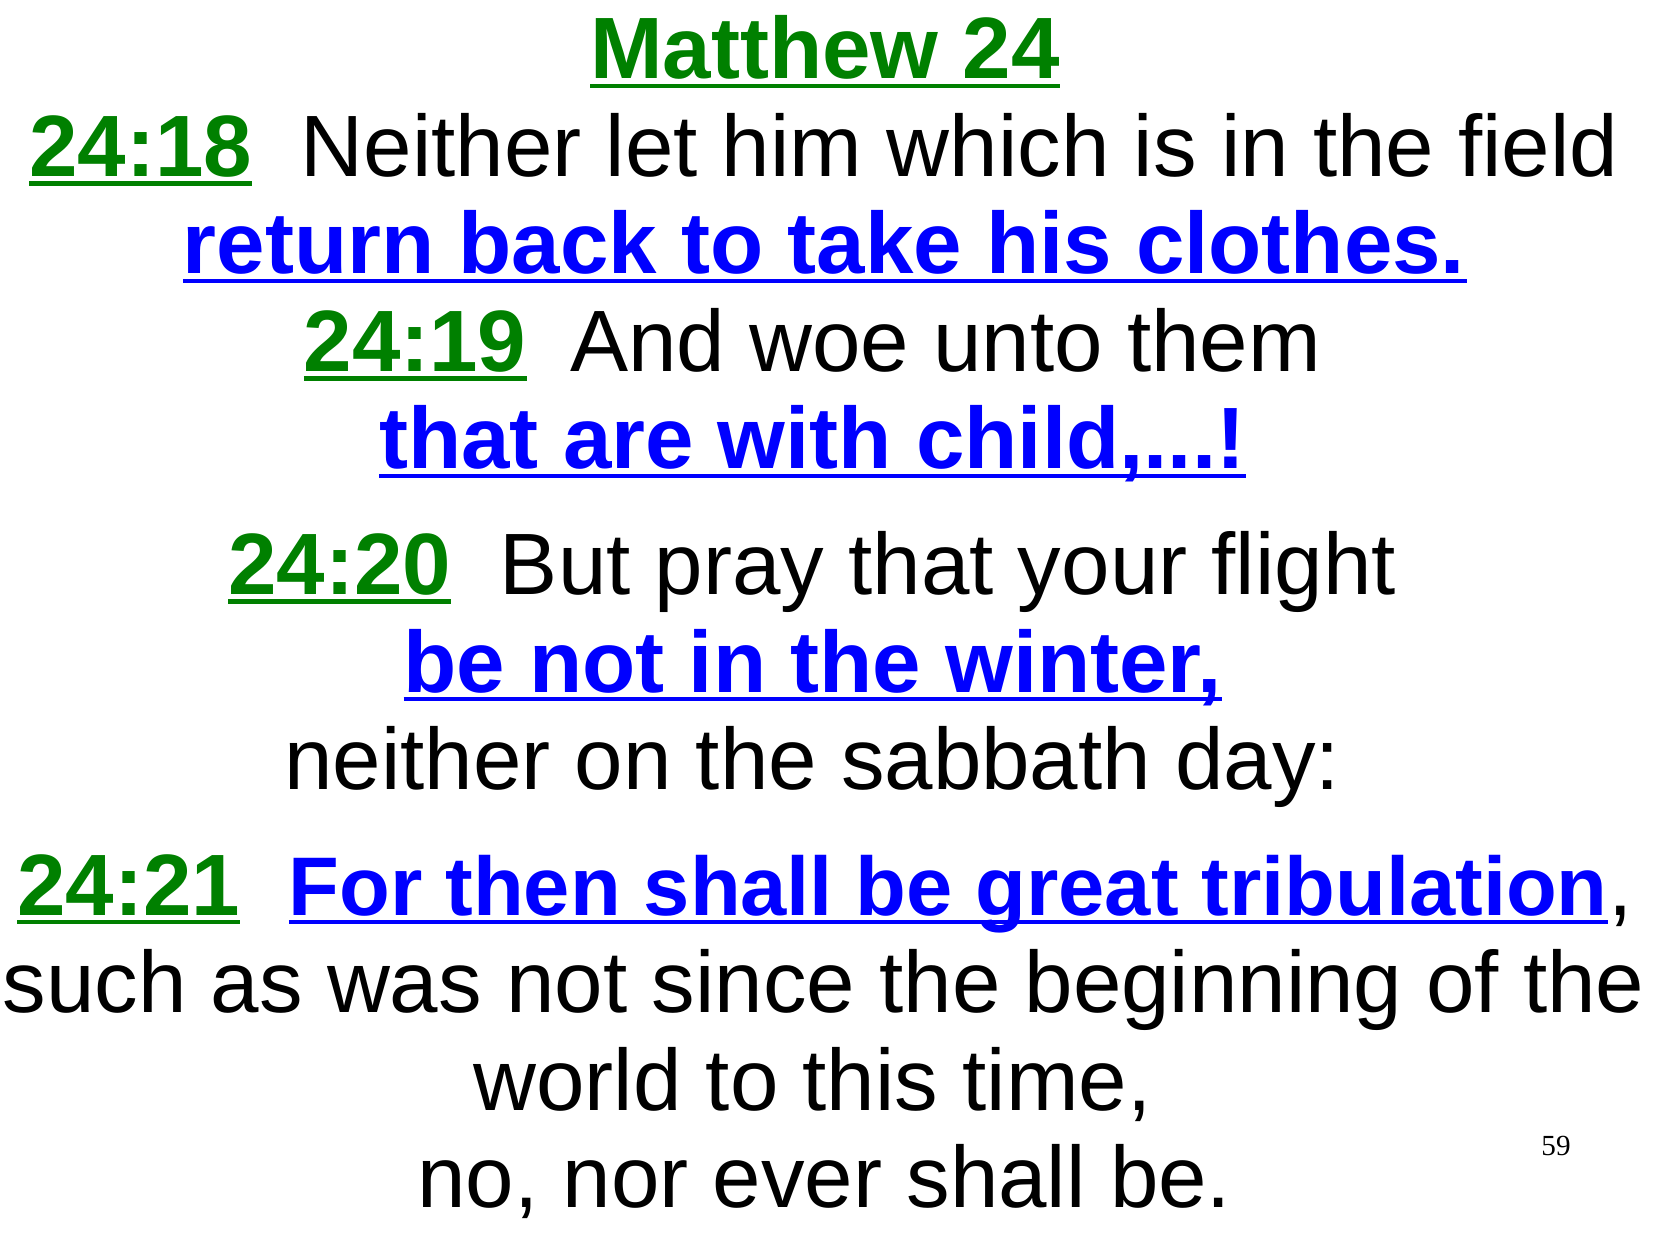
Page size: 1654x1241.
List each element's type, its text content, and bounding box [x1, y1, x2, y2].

list Matthew 24 24:18 Neither let him which is in the field return back to take his clothes. 24:19 And woe unto them that are with child,...! 24:20 But pray that your flight be not in the winter, neither on the sabbath day: 24:21 For then shall be great tribulation, such as was not since the beginning of the world to this time, no, nor ever shall be. [0, 0, 1651, 1238]
